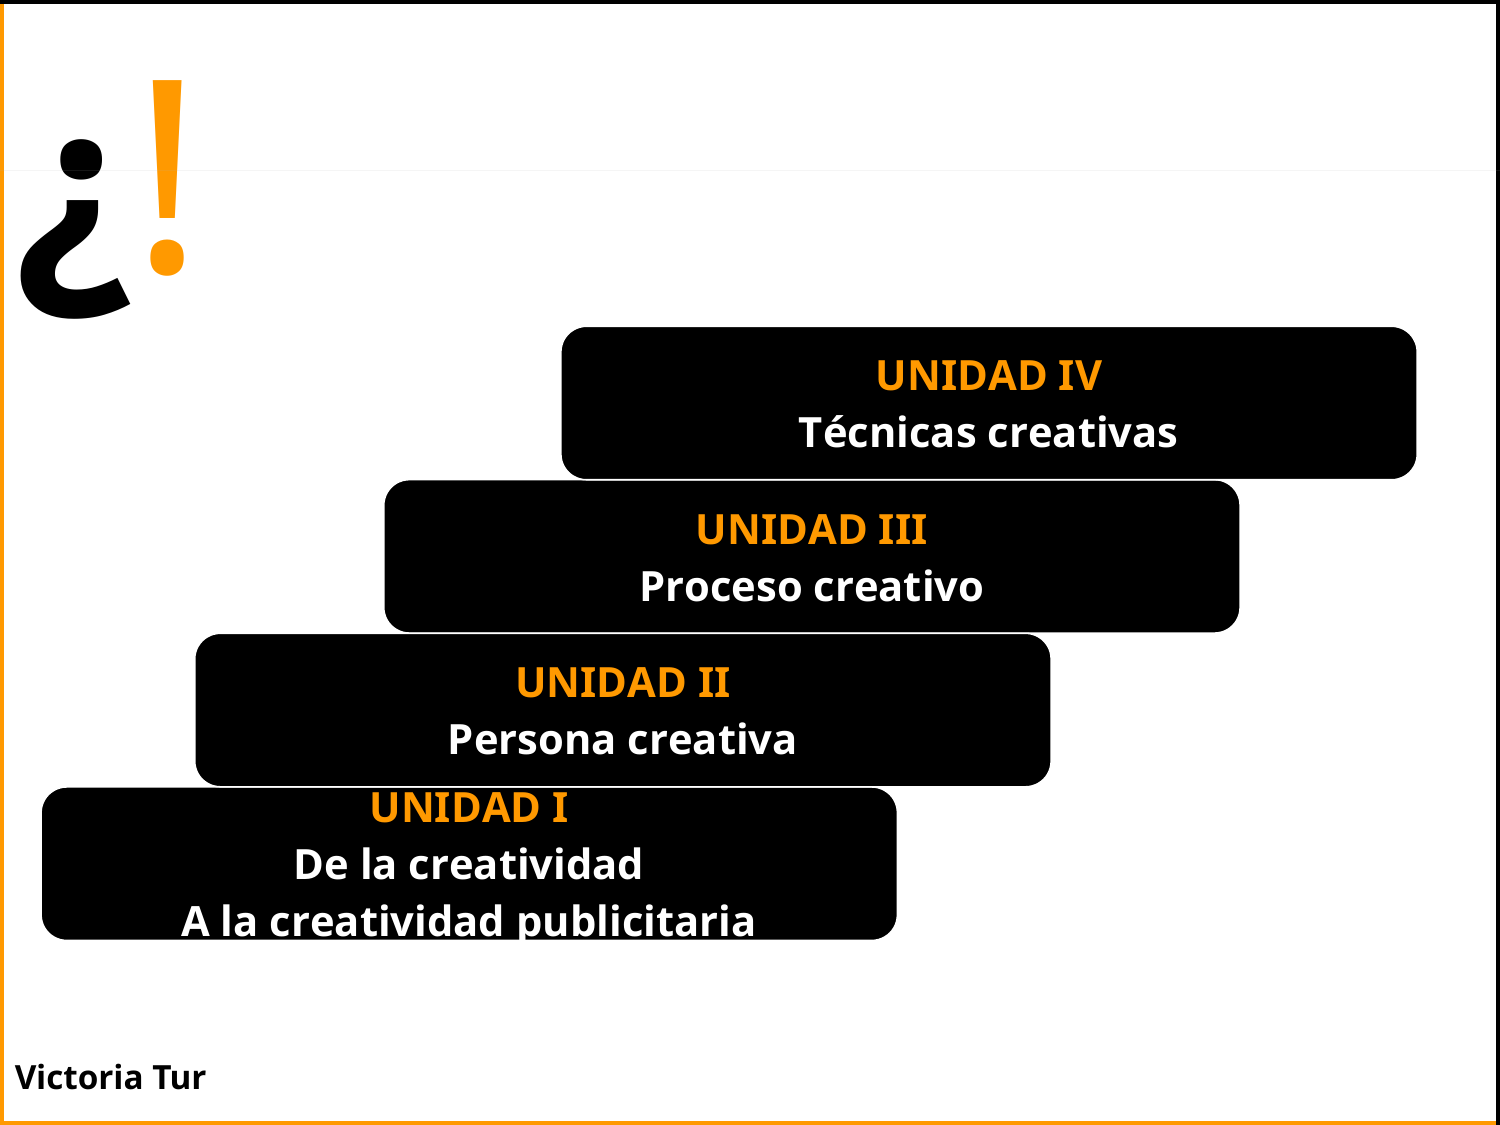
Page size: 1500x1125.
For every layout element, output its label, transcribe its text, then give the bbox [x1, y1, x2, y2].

text_box UNIDAD I De la creatividad A la creatividad publicitaria [41, 786, 898, 941]
text_box UNIDAD IV Técnicas creativas [560, 326, 1418, 480]
text_box UNIDAD III Proceso creativo [383, 479, 1241, 634]
text_box UNIDAD II Persona creativa [194, 633, 1052, 787]
